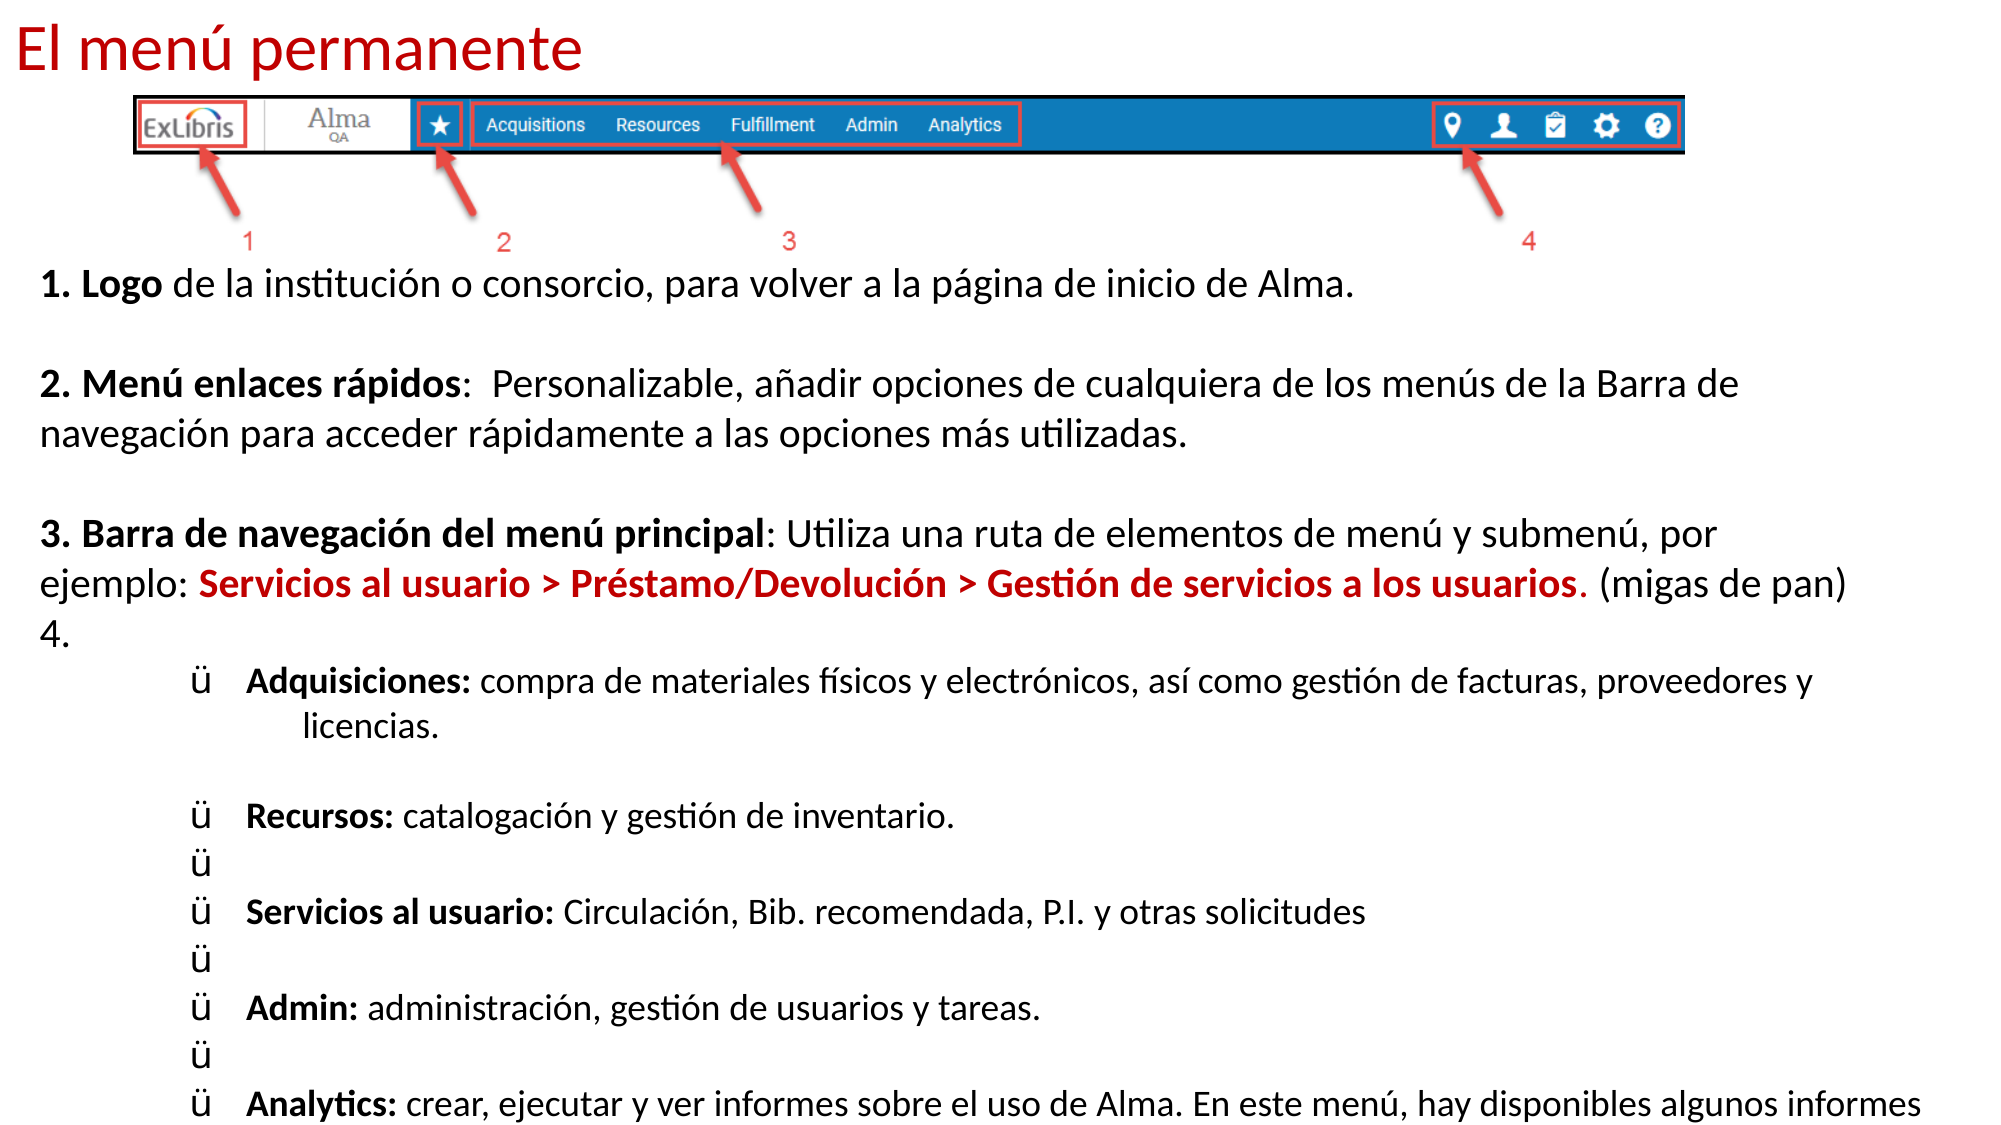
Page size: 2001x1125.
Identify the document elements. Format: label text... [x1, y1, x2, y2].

text_box El menú permanente [0, 0, 651, 91]
text_box Logo de la institución o consorcio, para volver a la página de inicio de Alma. Menú enlaces rápidos: Personalizable, añadir opciones de cualquiera de los menús de la Barra de navegación para acceder rápidamente a las opciones más utilizadas. Barra de navegación del menú principal: Utiliza una ruta de elementos de menú y submenú, por ejemplo: Servicios al usuario > Préstamo/Devolución > Gestión de servicios a los usuarios. (migas de pan) Adquisiciones: compra de materiales físicos y electrónicos, así como gestión de facturas, proveedores y licencias. Recursos: catalogación y gestión de inventario. Servicios al usuario: Circulación, Bib. recomendada, P.I. y otras solicitudes Admin: administración, gestión de usuarios y tareas. Analytics: crear, ejecutar y ver informes sobre el uso de Alma. En este menú, hay disponibles algunos informes ya preparados. [25, 248, 1954, 1125]
picture [133, 95, 1685, 248]
